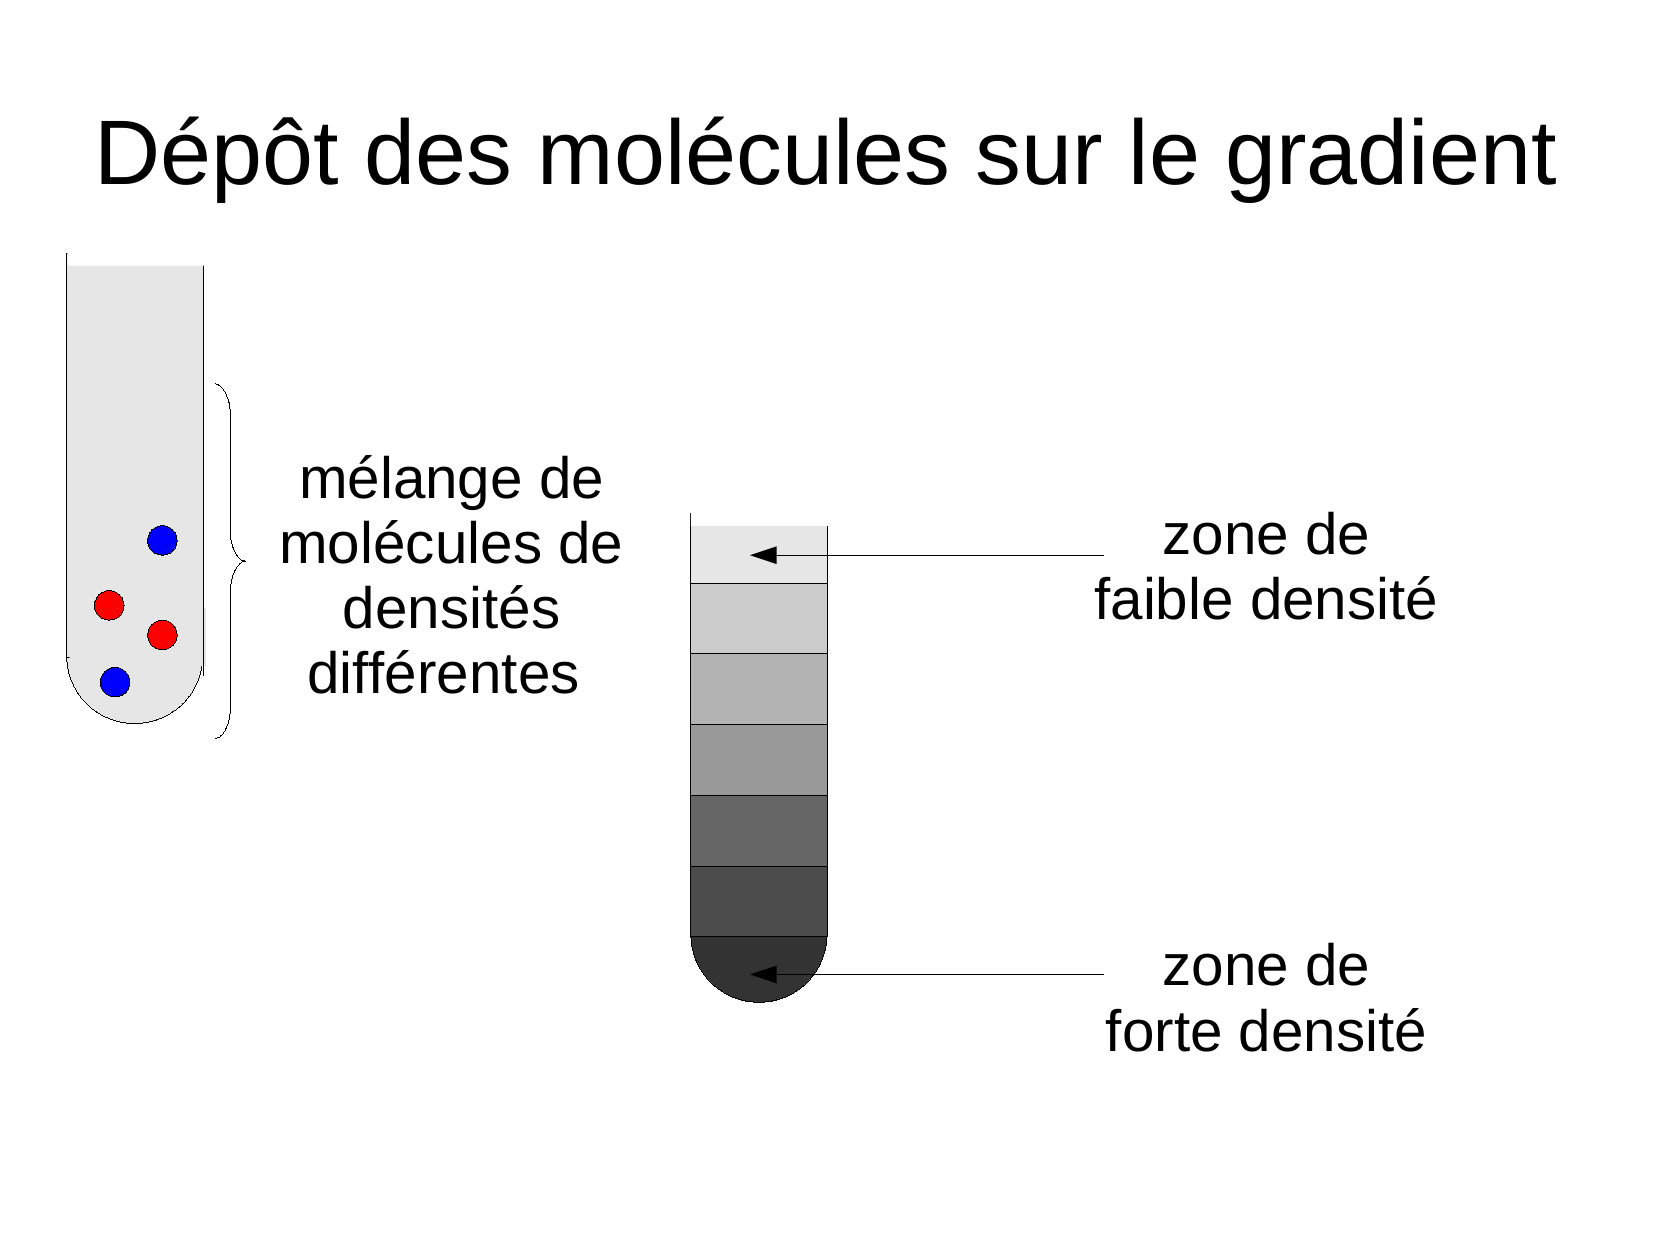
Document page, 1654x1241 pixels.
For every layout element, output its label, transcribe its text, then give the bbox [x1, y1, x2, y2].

title mélange de molécules de densités différentes [230, 445, 674, 705]
title zone de faible densité [1045, 502, 1489, 632]
title Dépôt des molécules sur le gradient [82, 56, 1571, 250]
text_box [66, 236, 207, 724]
title zone de forte densité [1045, 933, 1489, 1063]
text_box [690, 502, 831, 1003]
